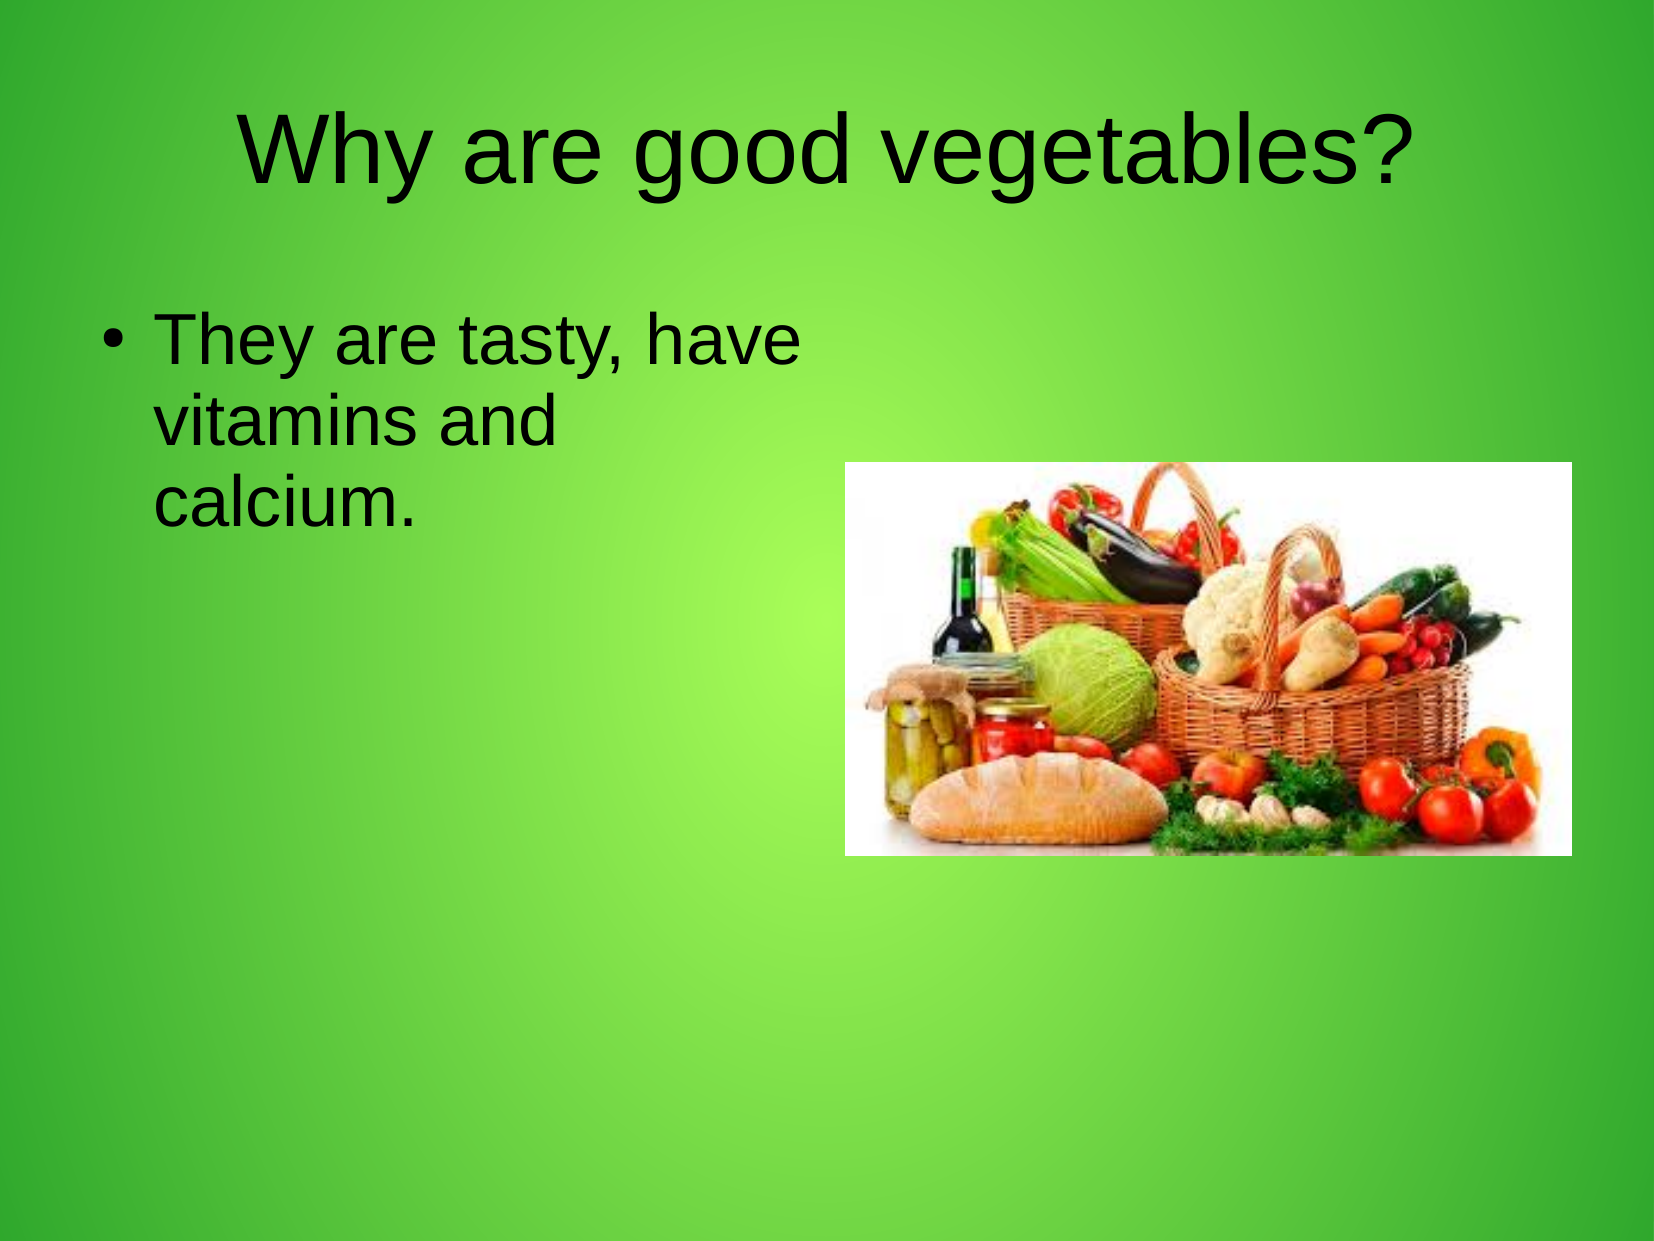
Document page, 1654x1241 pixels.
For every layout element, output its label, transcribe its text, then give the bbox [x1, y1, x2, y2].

list They are tasty, have vitamins and calcium. [82, 299, 809, 1019]
title Why are good vegetables? [82, 47, 1571, 252]
picture [845, 462, 1572, 856]
